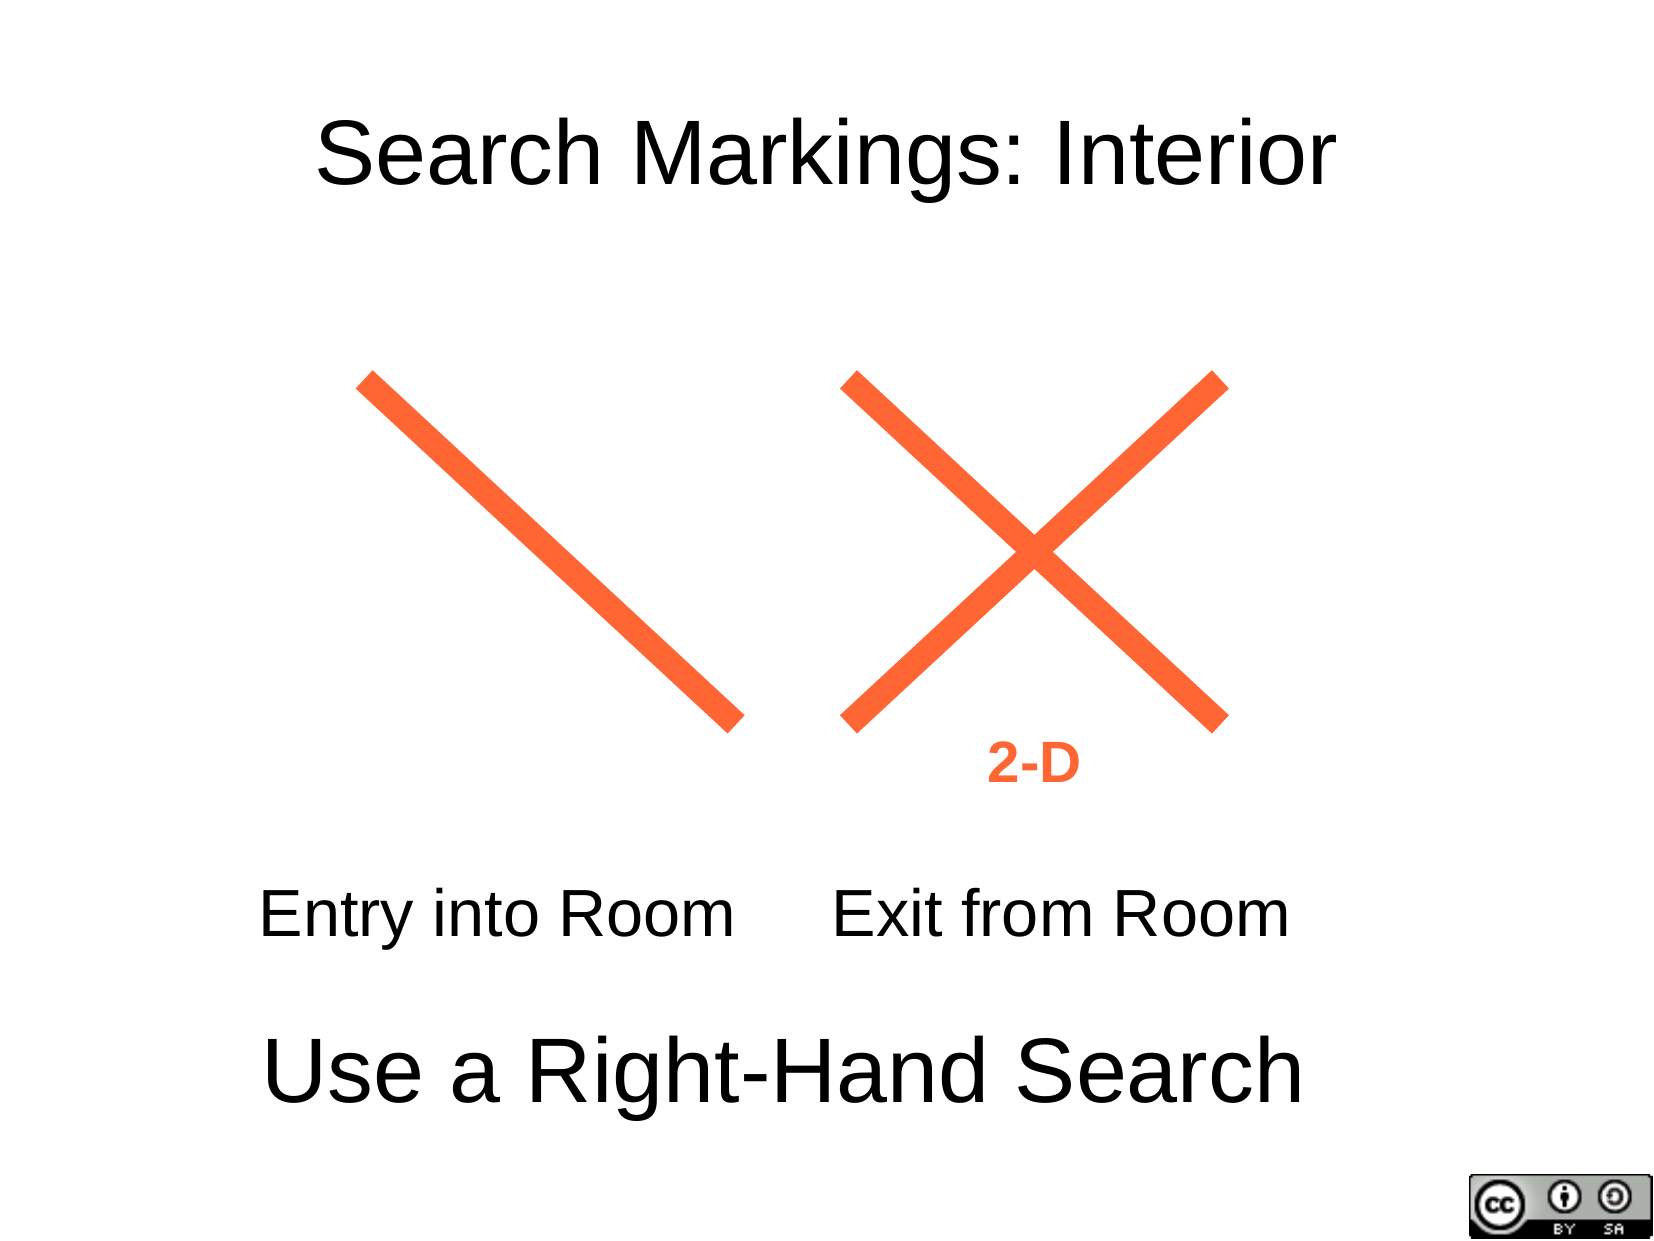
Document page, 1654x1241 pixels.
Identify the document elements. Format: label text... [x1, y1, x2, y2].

text_box Entry into Room [244, 868, 752, 958]
title Use a Right-Hand Search [39, 967, 1528, 1175]
text_box Exit from Room [817, 868, 1307, 958]
title Search Markings: Interior [82, 49, 1571, 257]
text_box 2-D [973, 721, 1102, 802]
picture [1469, 1174, 1653, 1239]
